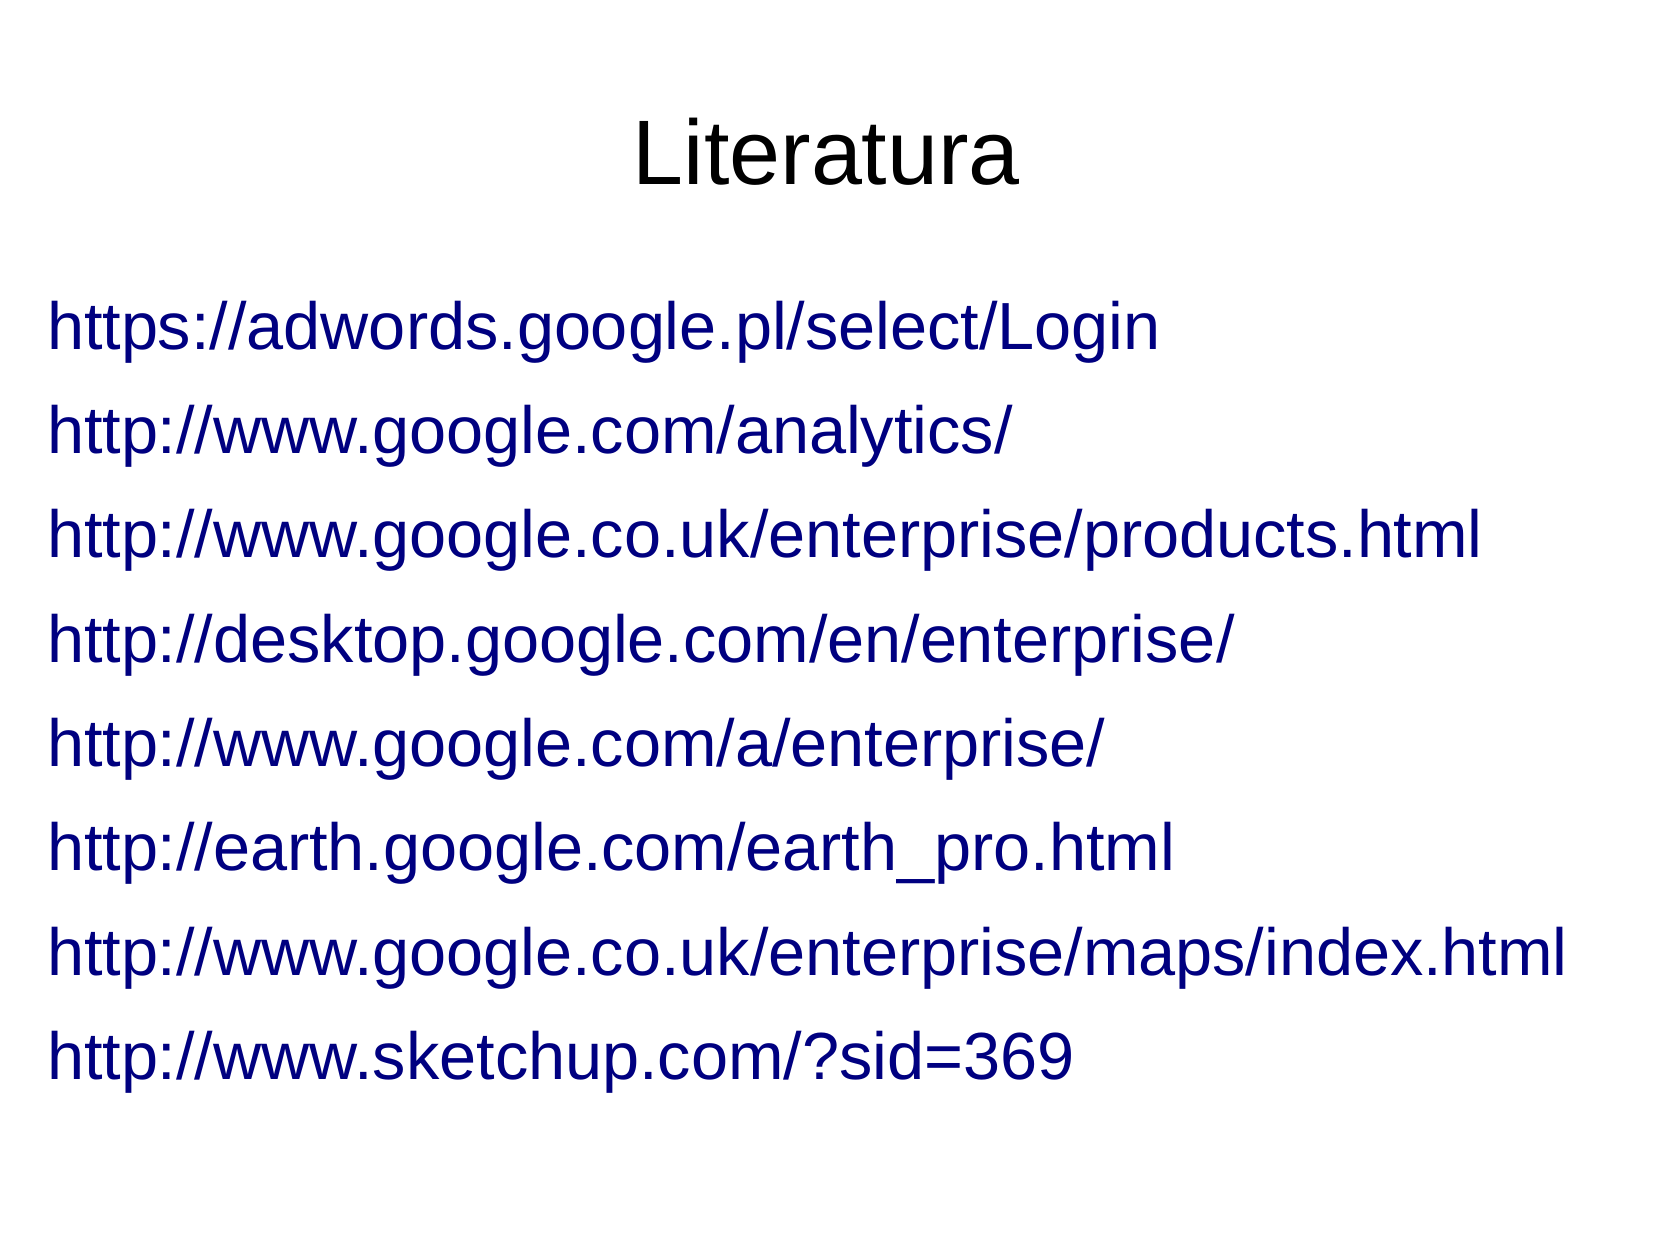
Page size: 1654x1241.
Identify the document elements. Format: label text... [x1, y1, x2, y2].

title Literatura [82, 56, 1571, 250]
list https://adwords.google.pl/select/Login http://www.google.com/analytics/ http://www.google.co.uk/enterprise/products.html http://desktop.google.com/en/enterprise/ http://www.google.com/a/enterprise/ http://earth.google.com/earth_pro.html http://www.google.co.uk/enterprise/maps/index.html http://www.sketchup.com/?sid=369 [29, 288, 1625, 1094]
